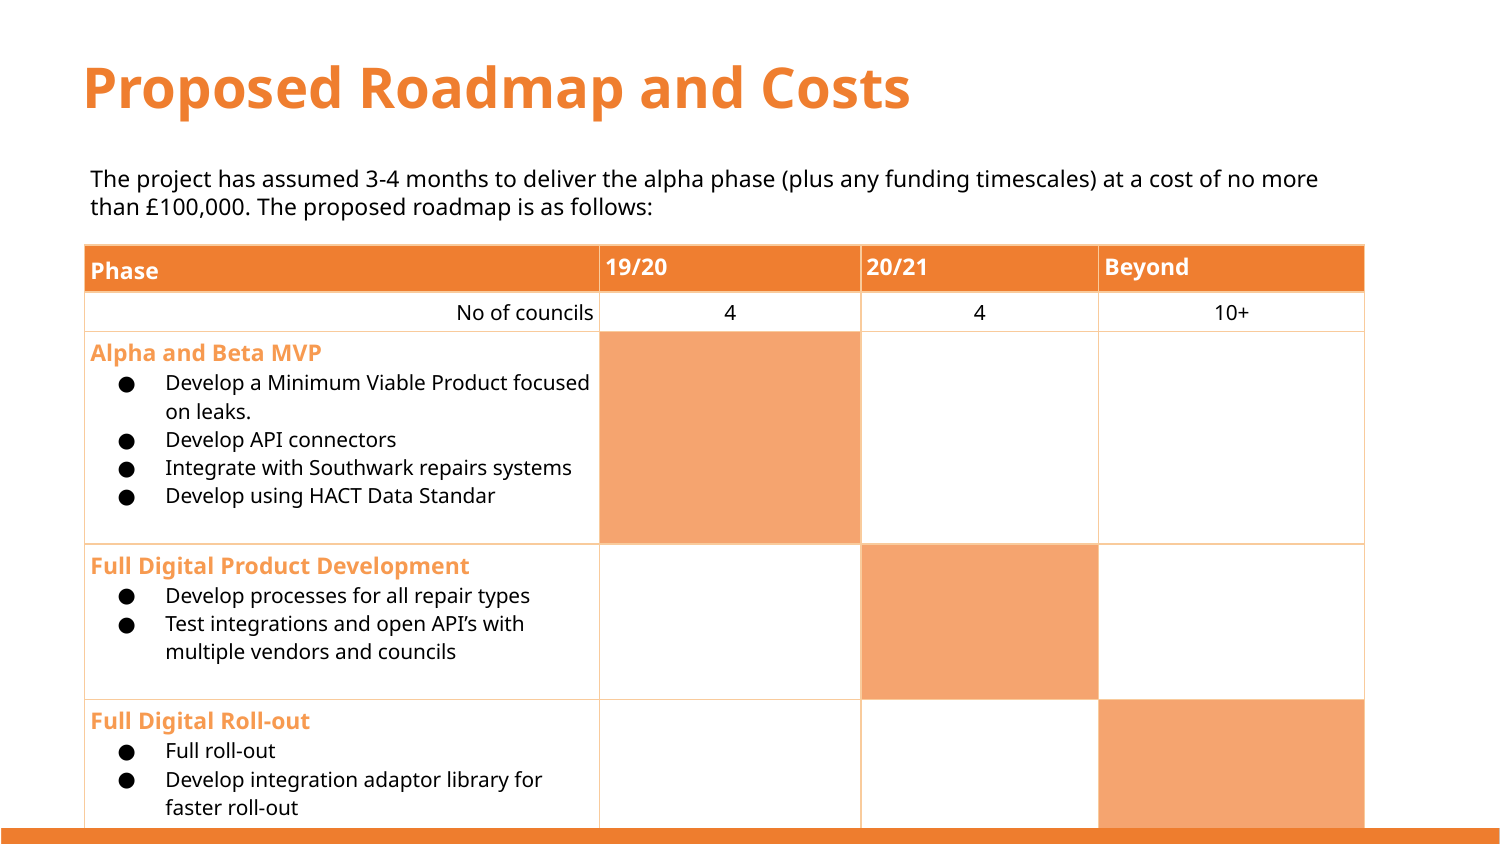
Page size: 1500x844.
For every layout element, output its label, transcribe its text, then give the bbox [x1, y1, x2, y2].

table_header Beyond [1099, 246, 1364, 291]
table_cell Alpha and Beta MVP Develop a Minimum Viable Product focused on leaks. Develop API connectors Integrate with Southwark repairs systems Develop using HACT Data Standar [85, 332, 599, 543]
table_cell [600, 332, 860, 543]
table_cell 10+ [1099, 293, 1364, 331]
table_header 20/21 [862, 246, 1098, 291]
table_cell Full Digital Roll-out Full roll-out Develop integration adaptor library for faster roll-out [85, 700, 599, 828]
table_cell [1099, 700, 1364, 828]
table_cell [862, 332, 1098, 543]
table_cell [1099, 545, 1364, 699]
picture [0, 828, 1500, 844]
table_cell 4 [862, 293, 1098, 331]
table_cell [600, 700, 860, 828]
table_cell [600, 545, 860, 699]
text_box The project has assumed 3-4 months to deliver the alpha phase (plus any funding timescales) at a cost of no more than £100,000. The proposed roadmap is as follows: [84, 157, 1365, 244]
table_cell Full Digital Product Development Develop processes for all repair types Test integrations and open API’s with multiple vendors and councils [85, 545, 599, 699]
table_cell [862, 700, 1098, 828]
table_header 19/20 [600, 246, 860, 291]
table_header Phase [85, 246, 599, 291]
table_cell [862, 545, 1098, 699]
table_cell No of councils [85, 293, 599, 331]
text_box Proposed Roadmap and Costs [71, 46, 994, 135]
table_cell 4 [600, 293, 860, 331]
table_cell [1099, 332, 1364, 543]
